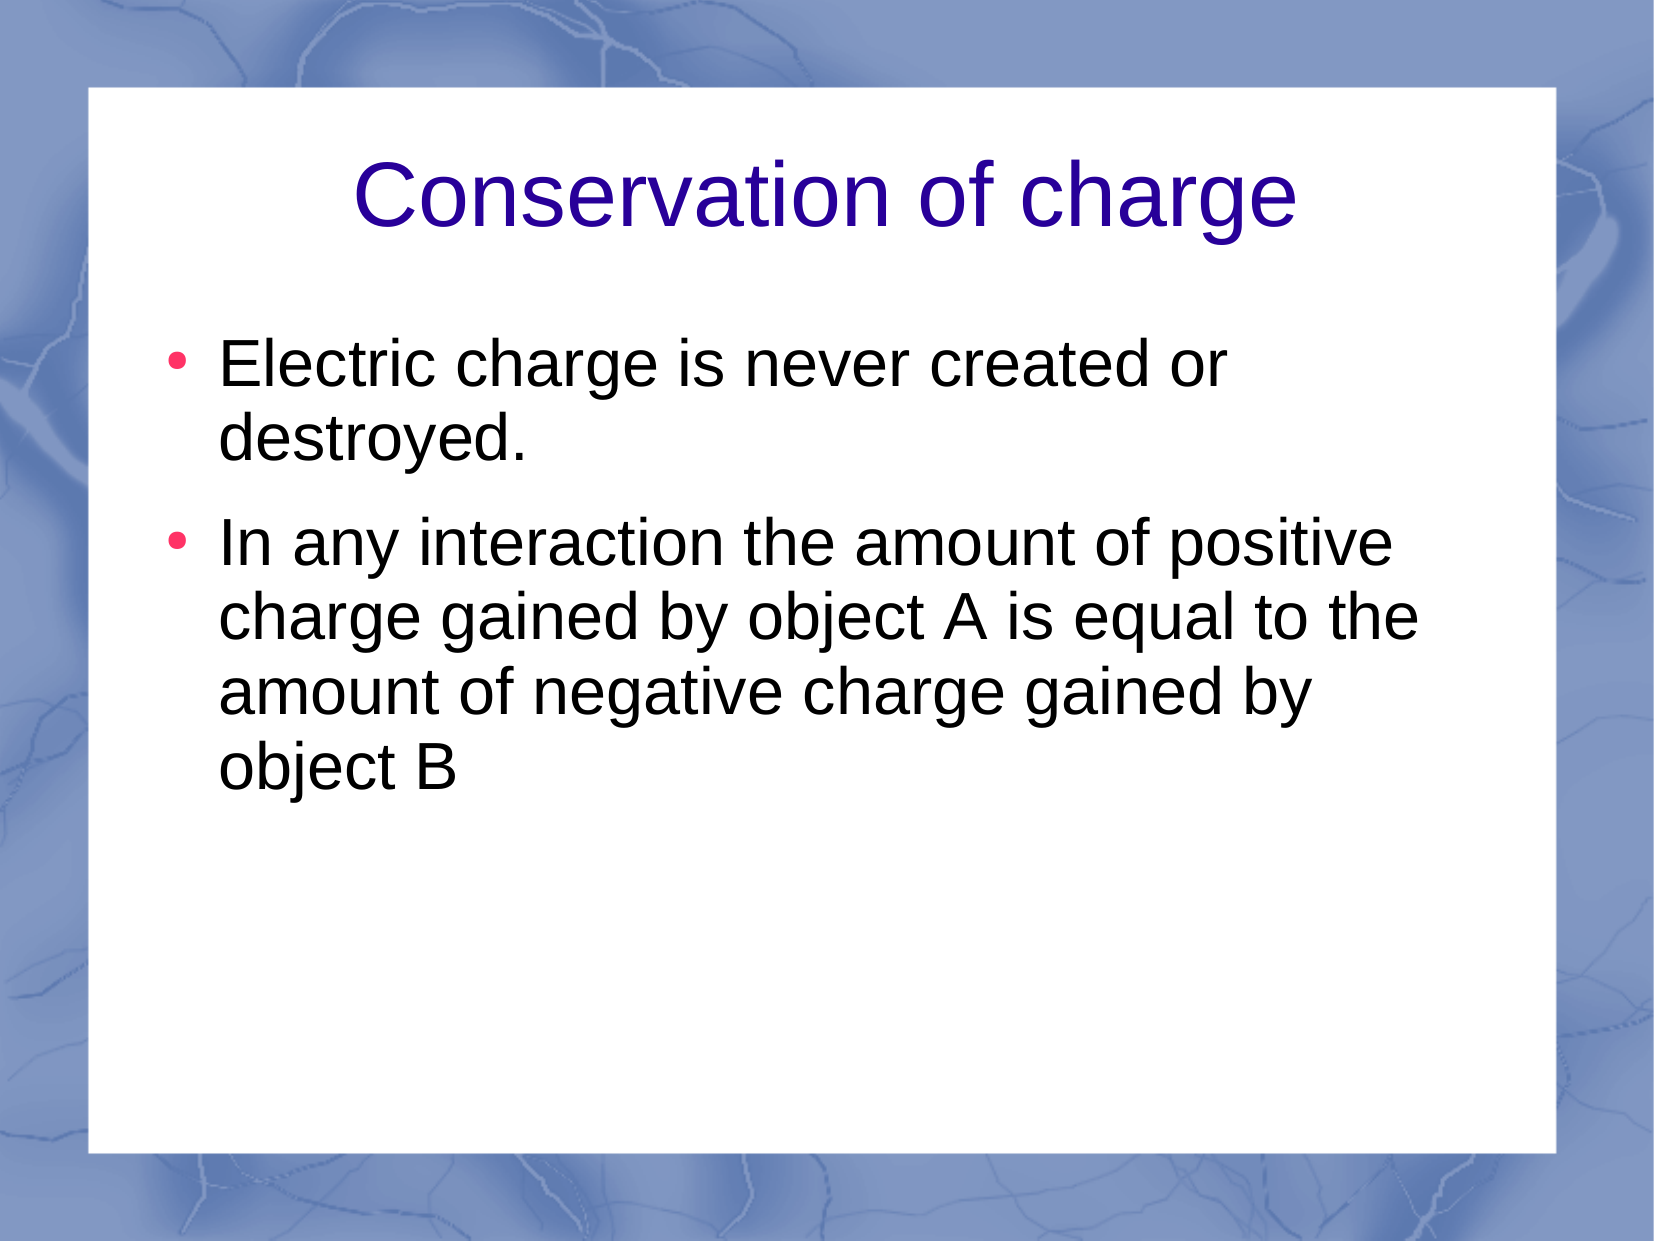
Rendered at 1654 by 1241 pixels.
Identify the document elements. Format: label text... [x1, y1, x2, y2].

list Electric charge is never created or destroyed. In any interaction the amount of positive charge gained by object A is equal to the amount of negative charge gained by object B [147, 325, 1506, 996]
picture [0, 0, 1654, 1241]
title Conservation of charge [118, 98, 1536, 291]
